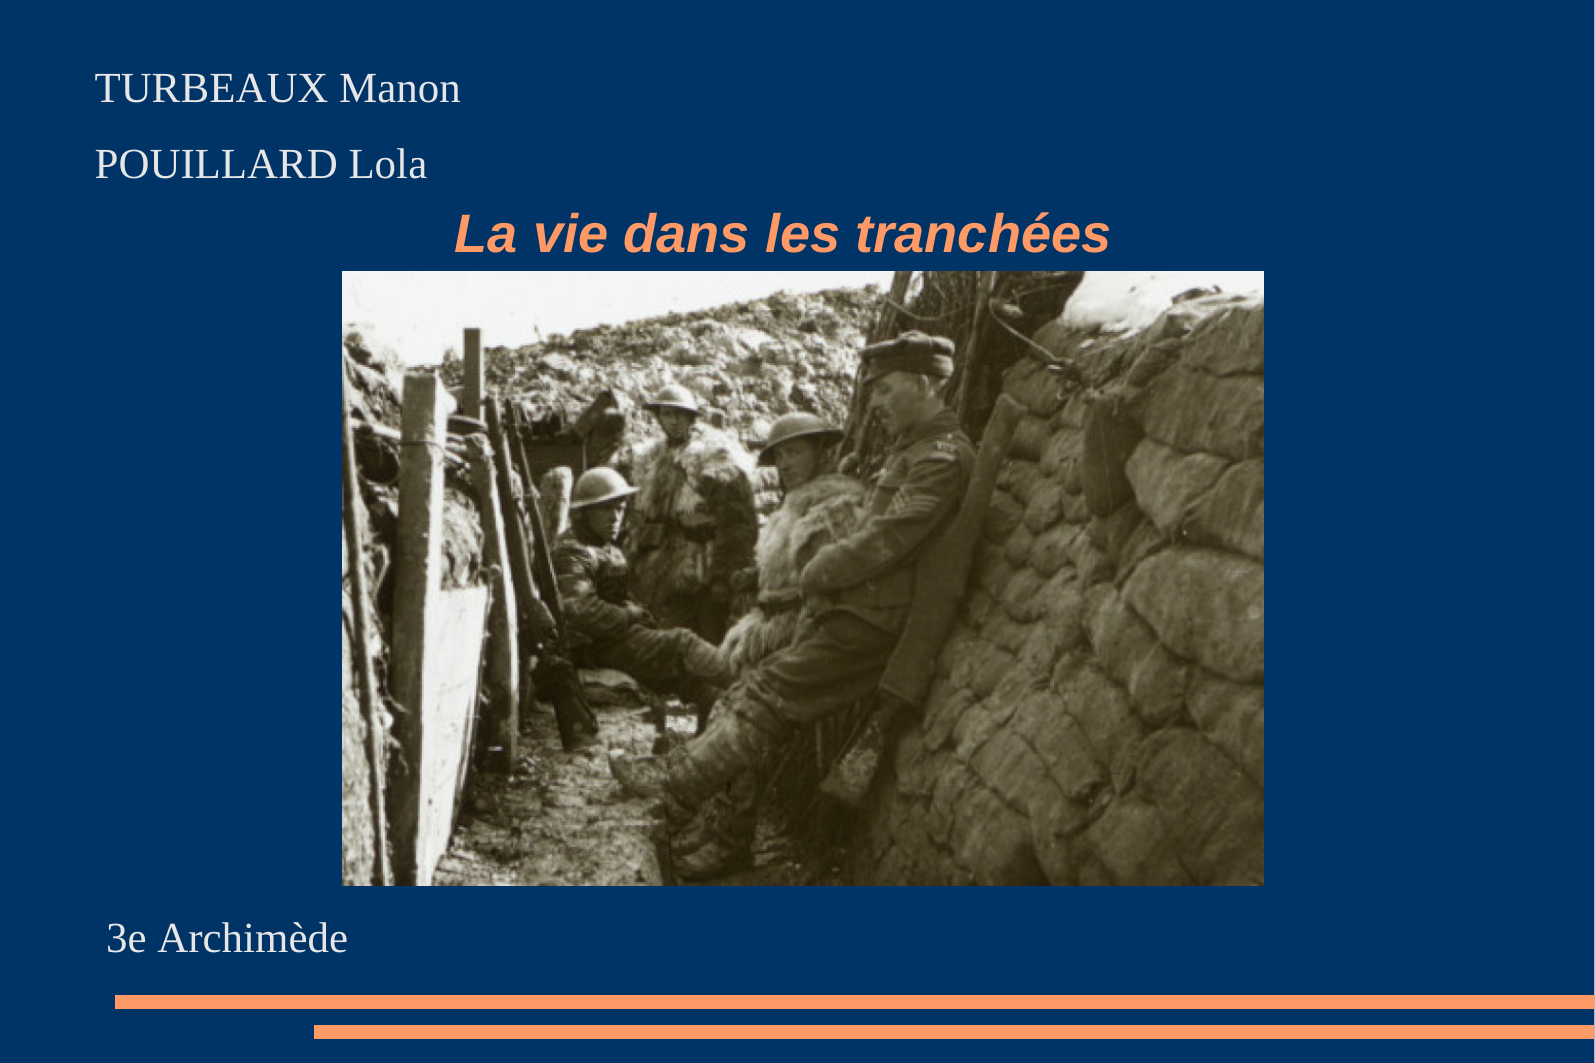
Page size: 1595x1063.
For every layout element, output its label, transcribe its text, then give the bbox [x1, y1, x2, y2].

list TURBEAUX Manon POUILLARD Lola [94, 59, 568, 180]
list 3e Archimède [106, 909, 507, 976]
picture [342, 271, 1264, 886]
title La vie dans les tranchées [102, 141, 1465, 320]
